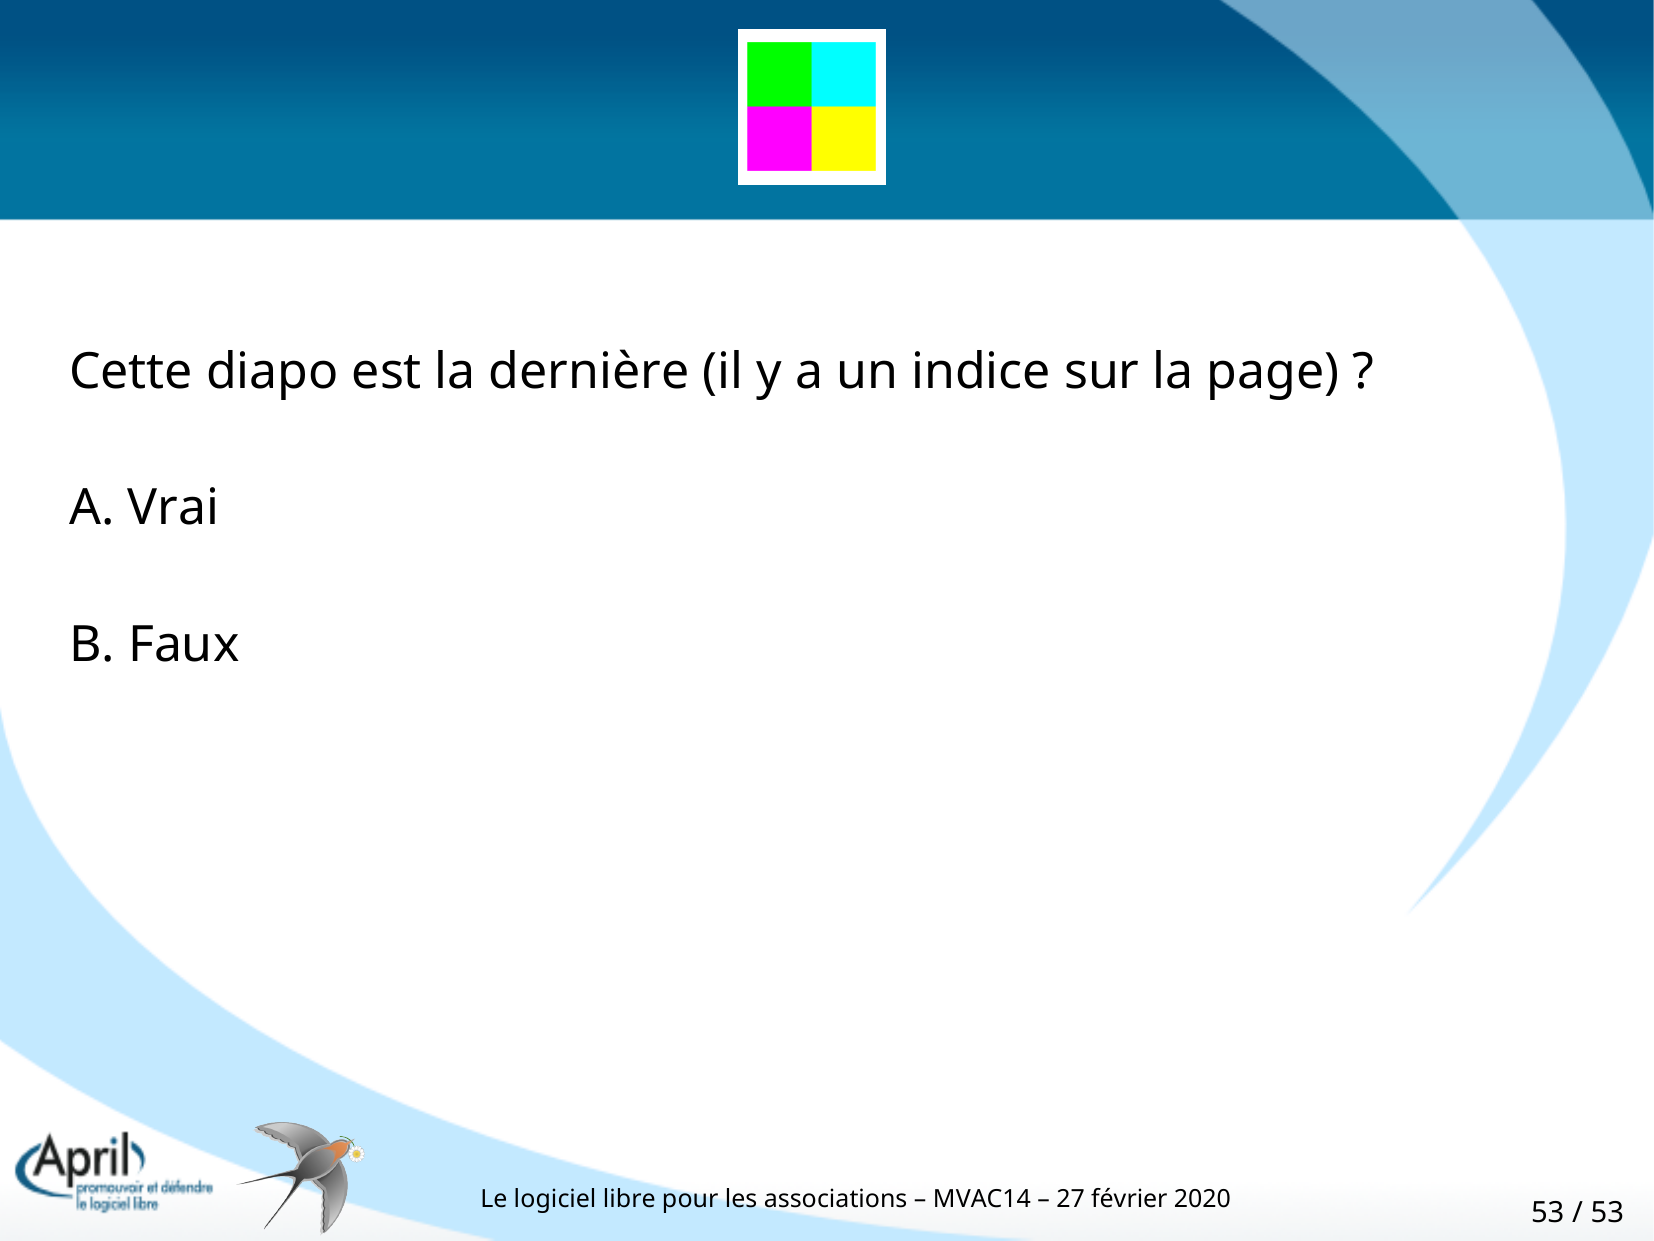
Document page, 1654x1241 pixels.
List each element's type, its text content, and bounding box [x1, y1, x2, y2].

text_box Cette diapo est la dernière (il y a un indice sur la page) ? A. Vrai B. Faux [54, 327, 1595, 1034]
picture [0, 0, 1654, 1241]
